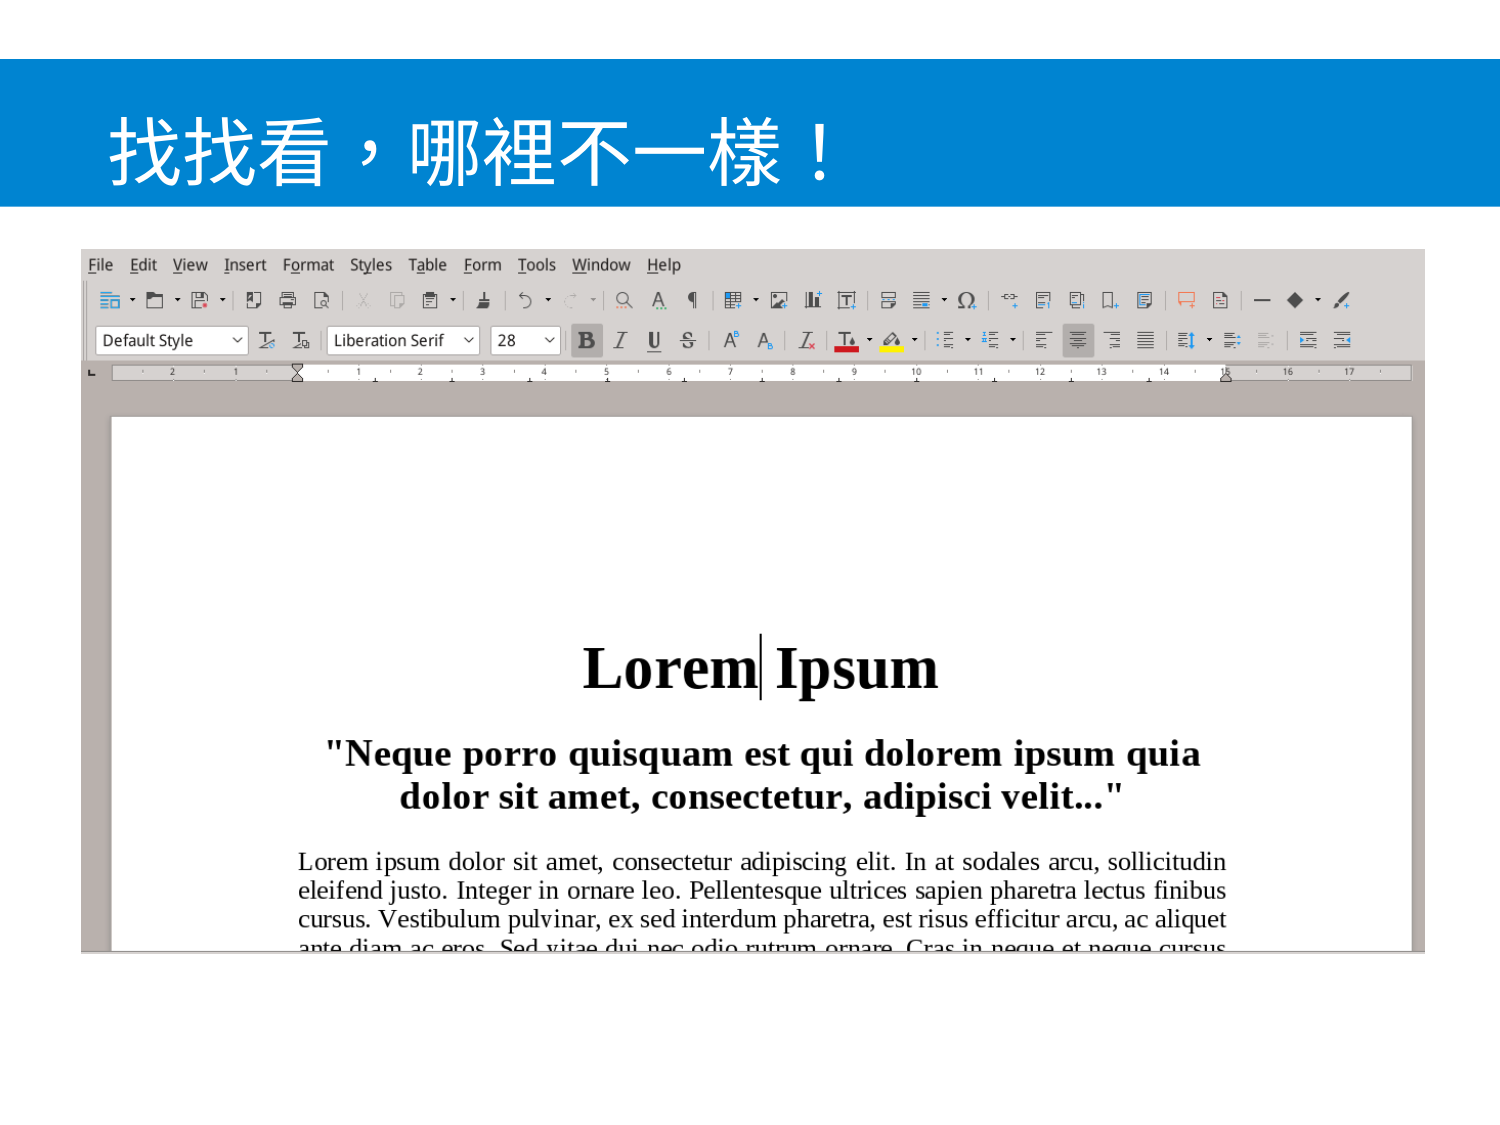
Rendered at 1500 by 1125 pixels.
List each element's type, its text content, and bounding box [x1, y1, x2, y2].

picture [81, 249, 1425, 954]
title 找找看，哪裡不一樣！ [107, 83, 1393, 213]
